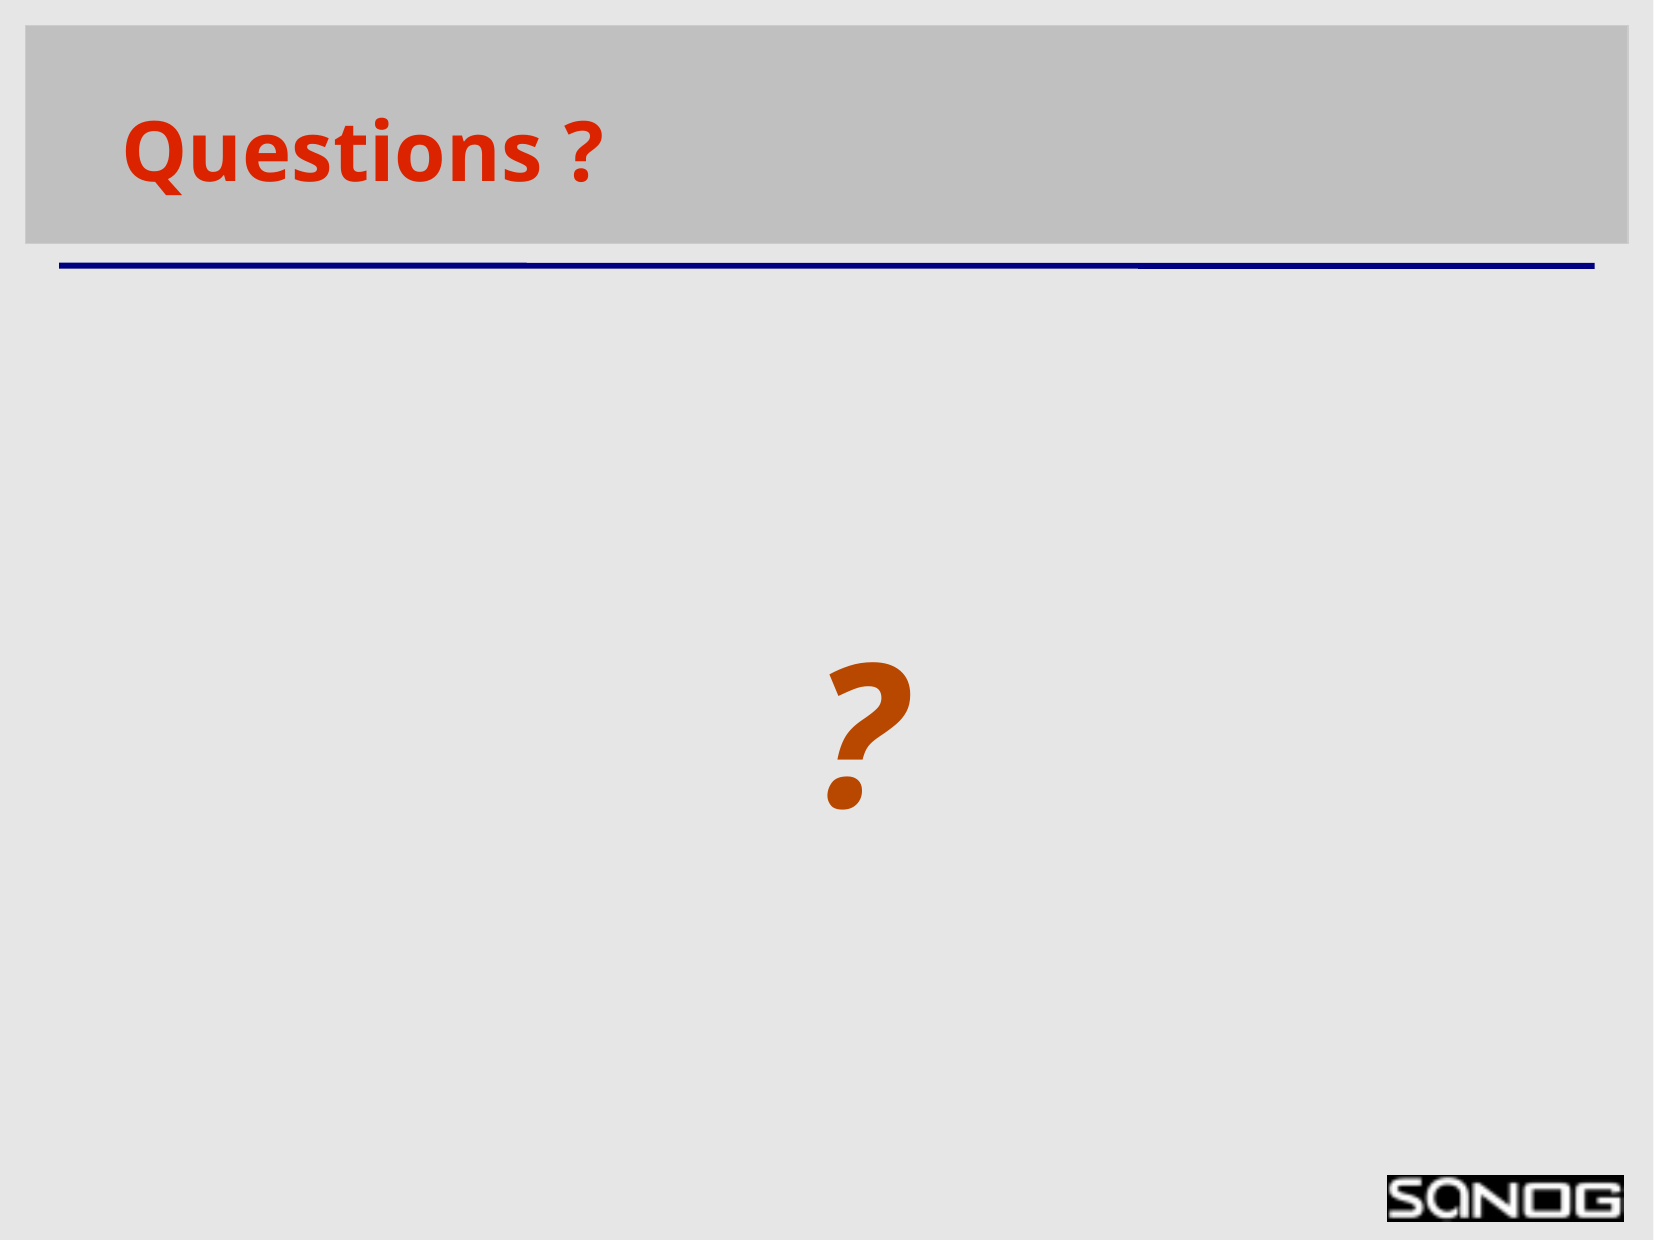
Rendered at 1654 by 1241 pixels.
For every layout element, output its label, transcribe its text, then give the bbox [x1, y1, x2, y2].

subtitle ? [121, 322, 1561, 1133]
picture [1387, 1175, 1624, 1222]
title Questions ? [121, 46, 1534, 254]
